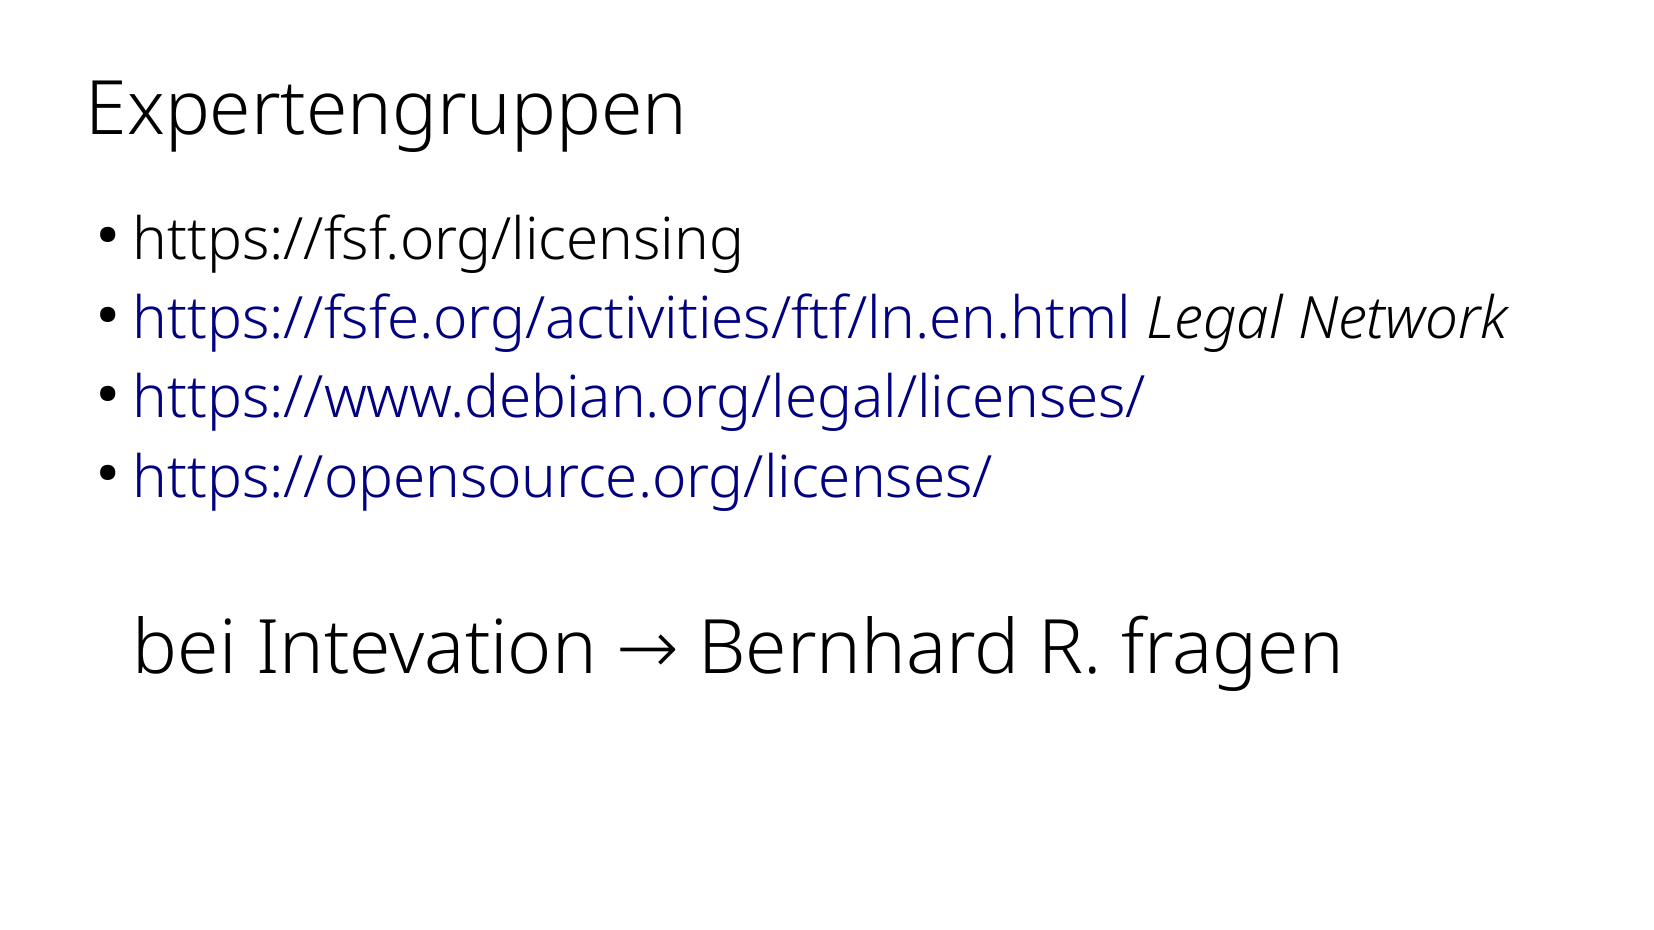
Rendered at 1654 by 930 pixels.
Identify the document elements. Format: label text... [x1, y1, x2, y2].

text_box Expertengruppen [71, 47, 1536, 161]
text_box https://fsf.org/licensing https://fsfe.org/activities/ftf/ln.en.html Legal Network https://www.debian.org/legal/licenses/ https://opensource.org/licenses/ bei Intevation → Bernhard R. fragen [82, 189, 1548, 918]
